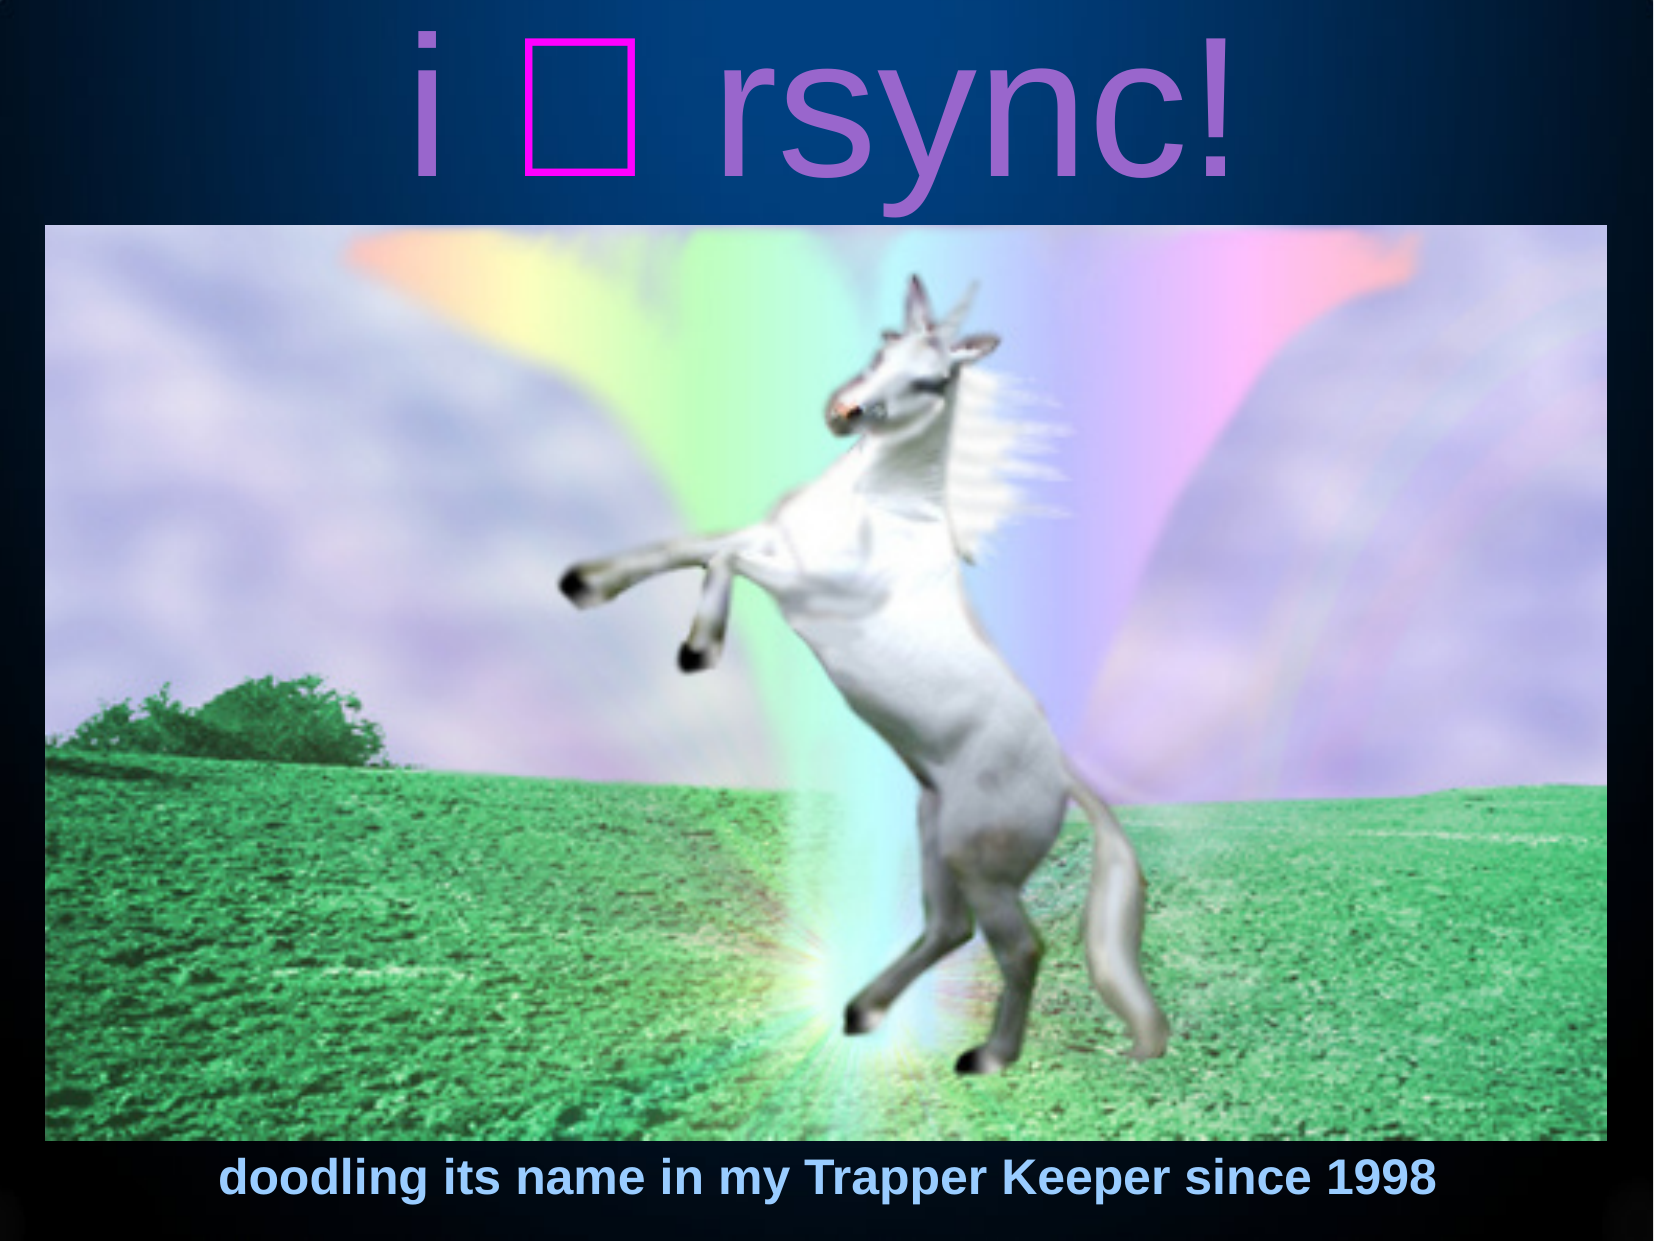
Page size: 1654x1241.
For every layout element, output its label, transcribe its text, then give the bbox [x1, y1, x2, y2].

title doodling its name in my Trapper Keeper since 1998 [3, 1125, 1653, 1231]
picture [0, 0, 1654, 1241]
title i 💖 rsync! [0, 0, 1651, 226]
